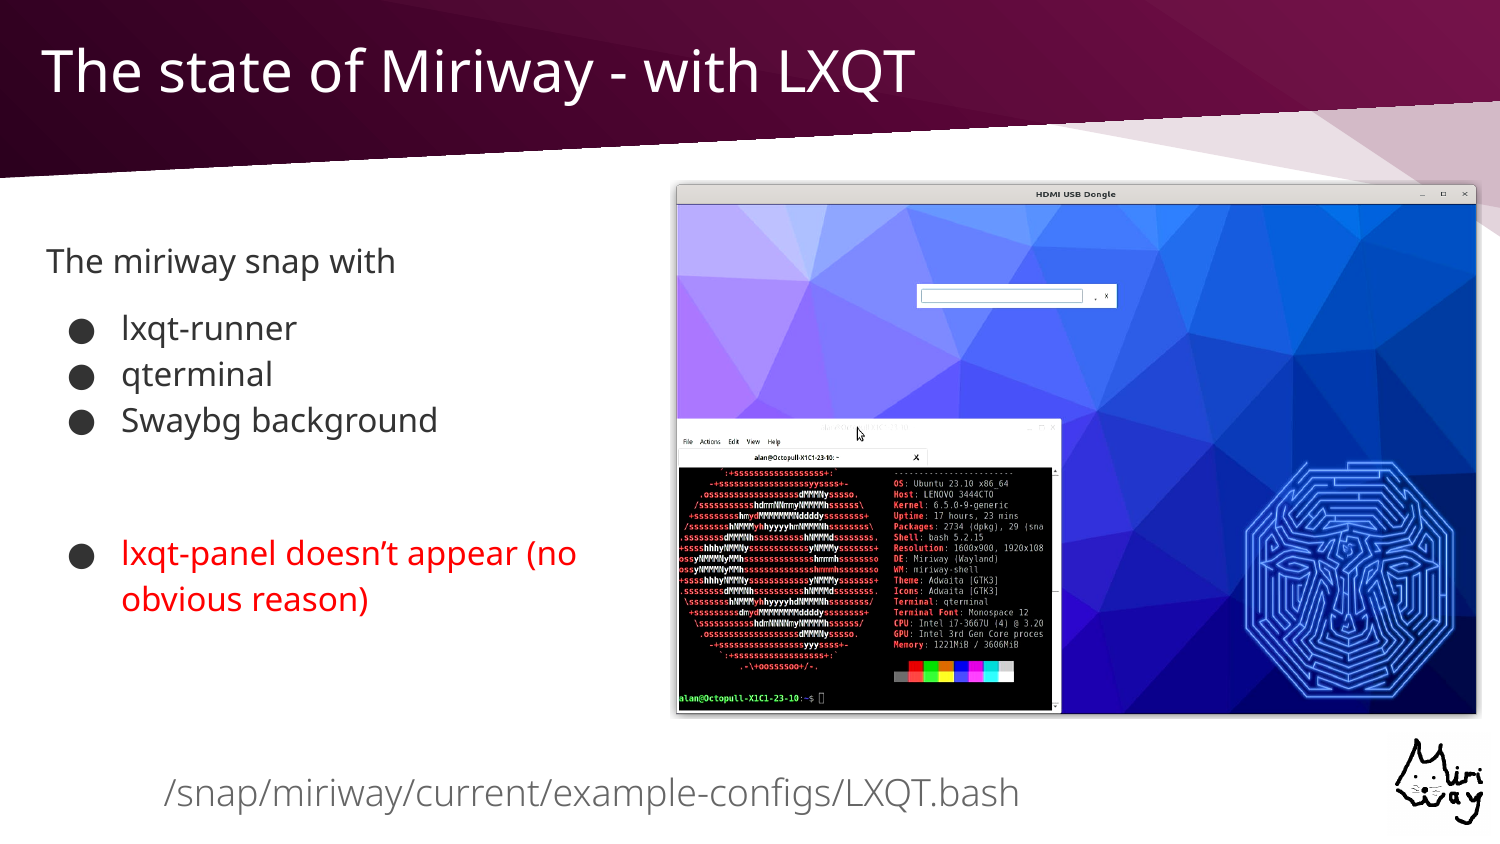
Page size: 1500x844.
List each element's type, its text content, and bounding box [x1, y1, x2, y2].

picture [670, 180, 1482, 719]
list The miriway snap with lxqt-runner qterminal Swaybg background lxqt-panel doesn’t appear (no obvious reason) [35, 229, 658, 708]
subtitle /snap/miriway/current/example-configs/LXQT.bash [152, 754, 1369, 821]
title The state of Miriway - with LXQT [41, 5, 1336, 134]
picture [1387, 732, 1491, 836]
